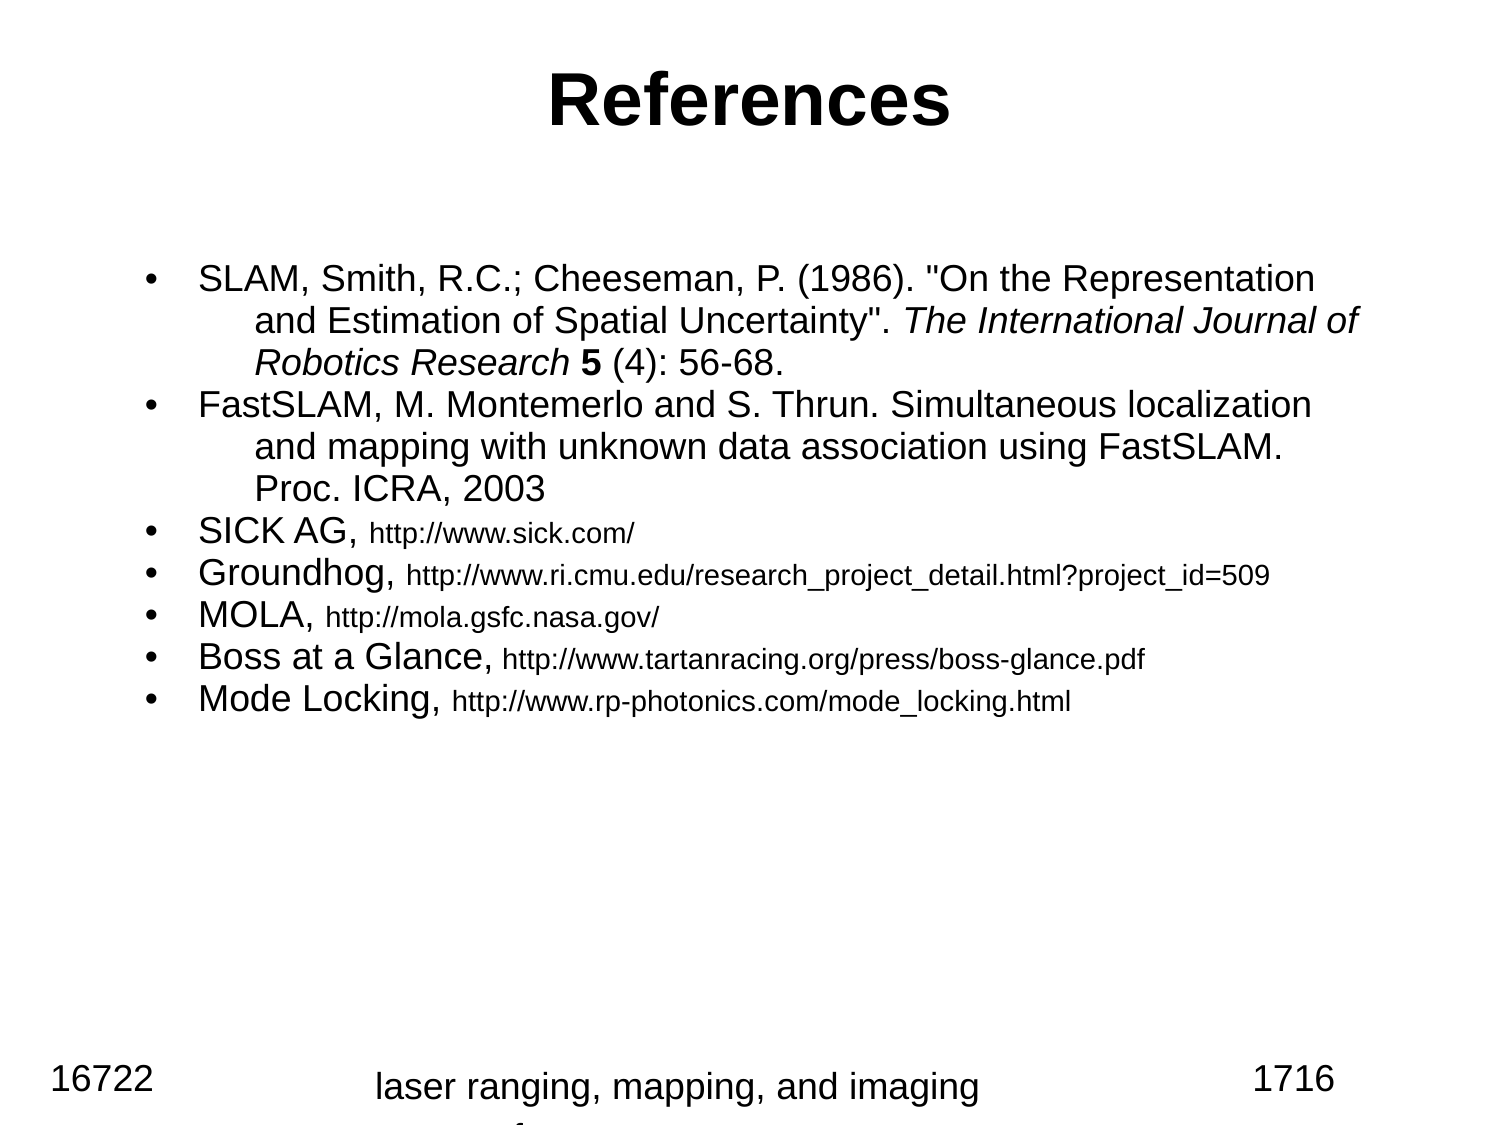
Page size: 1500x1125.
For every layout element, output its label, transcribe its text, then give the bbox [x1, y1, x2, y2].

slide_number 16722 [24, 1050, 350, 1100]
slide_number <number>16 [1237, 1050, 1425, 1100]
footer laser ranging, mapping, and imaging systems for exploration robots [350, 1050, 1100, 1100]
list SLAM, Smith, R.C.; Cheeseman, P. (1986). "On the Representation and Estimation of Spatial Uncertainty". The International Journal of Robotics Research 5 (4): 56-68. FastSLAM, M. Montemerlo and S. Thrun. Simultaneous localization and mapping with unknown data association using FastSLAM. Proc. ICRA, 2003 SICK AG, http://www.sick.com/ Groundhog, http://www.ri.cmu.edu/research_project_detail.html?project_id=509 MOLA, http://mola.gsfc.nasa.gov/ Boss at a Glance, http://www.tartanracing.org/press/boss-glance.pdf Mode Locking, http://www.rp-photonics.com/mode_locking.html [112, 249, 1375, 850]
title References [24, 37, 1475, 163]
